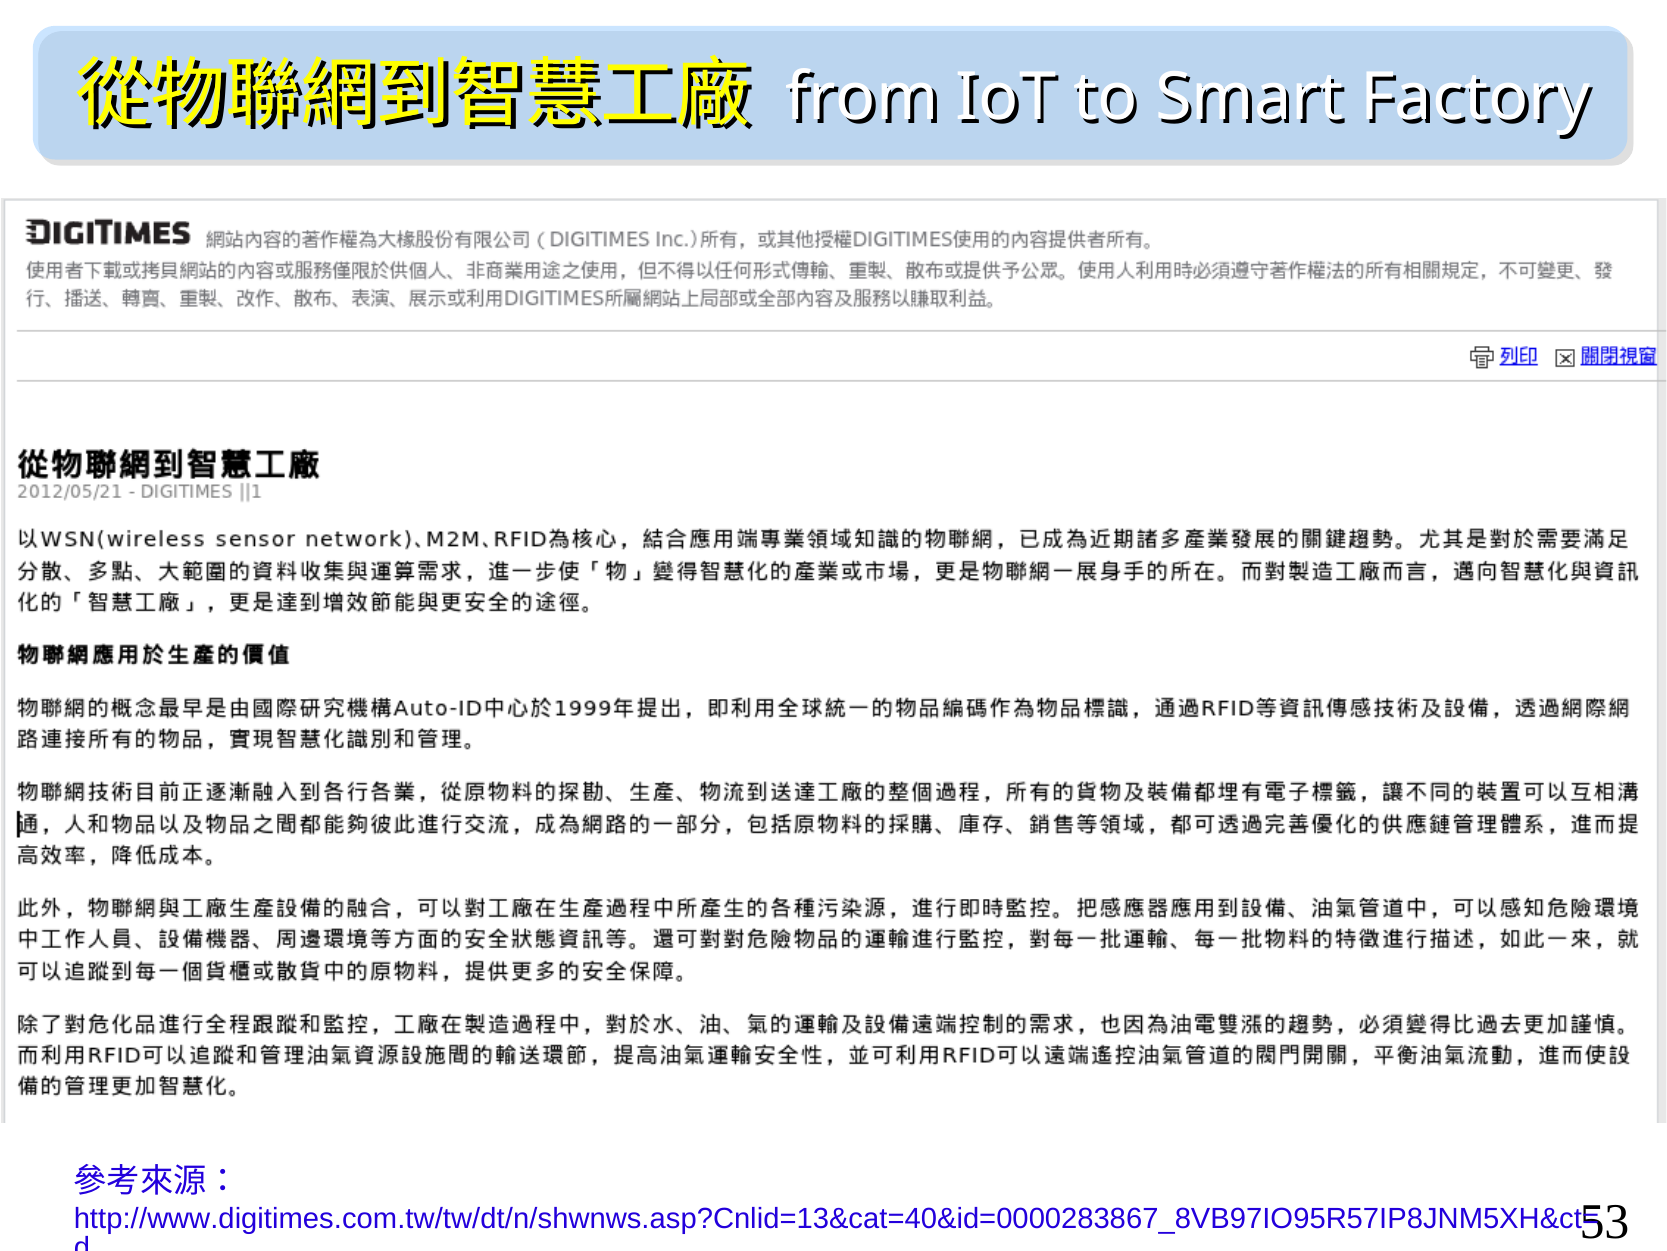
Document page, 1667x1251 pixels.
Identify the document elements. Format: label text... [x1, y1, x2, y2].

picture [1, 198, 1667, 1123]
title 從物聯網到智慧工廠 from IoT to Smart Factory [0, 0, 1667, 184]
text_box 參考來源：http://www.digitimes.com.tw/tw/dt/n/shwnws.asp?Cnlid=13&cat=40&id=0000283867_8VB97IO95R57IP8JNM5XH&ct=d [59, 1151, 1625, 1249]
